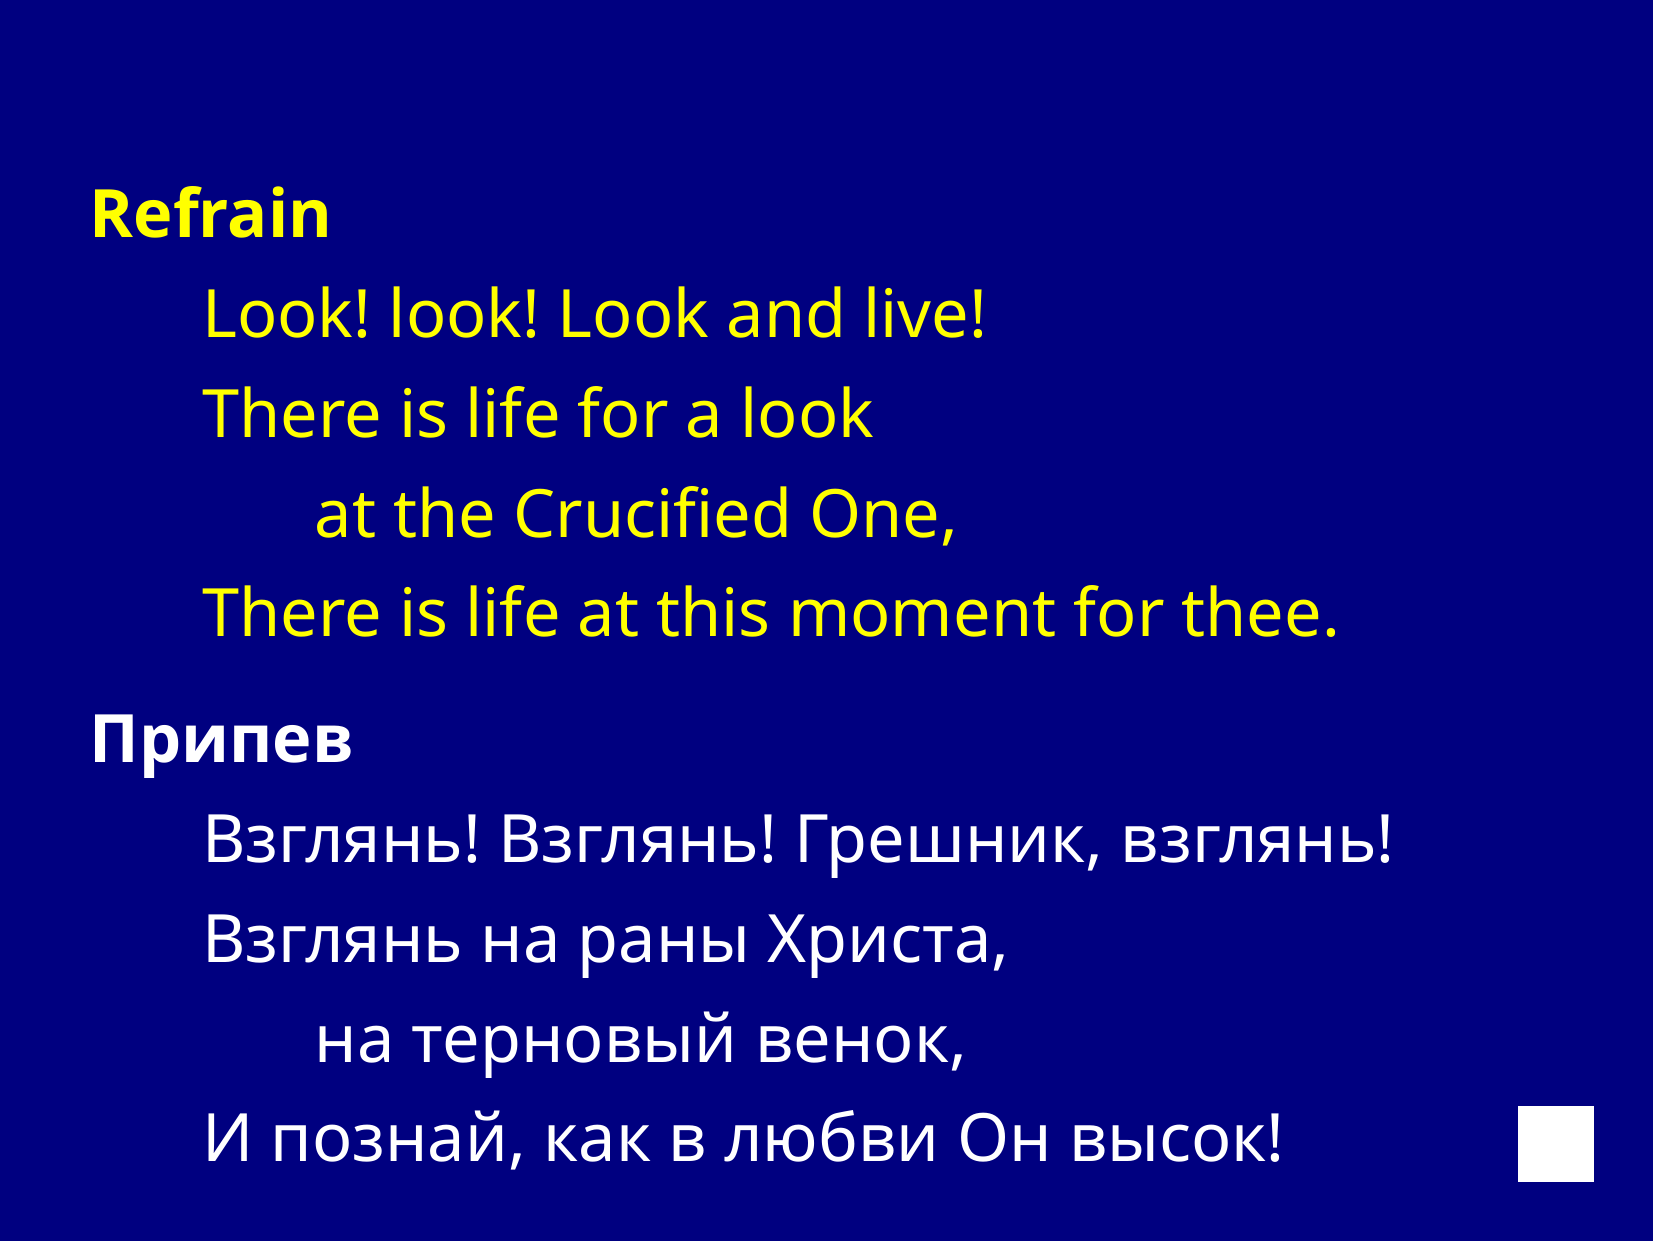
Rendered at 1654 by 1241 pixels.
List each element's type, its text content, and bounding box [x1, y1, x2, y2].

text_box Припев Взглянь! Взглянь! Грешник, взглянь! Взглянь на раны Христа, на терновый венок, И познай, как в любви Он высок! [75, 675, 1576, 1163]
text_box Refrain Look! look! Look and live! There is life for a look at the Crucified One, There is life at this moment for thee. [75, 150, 1576, 638]
text_box [1518, 1106, 1594, 1182]
